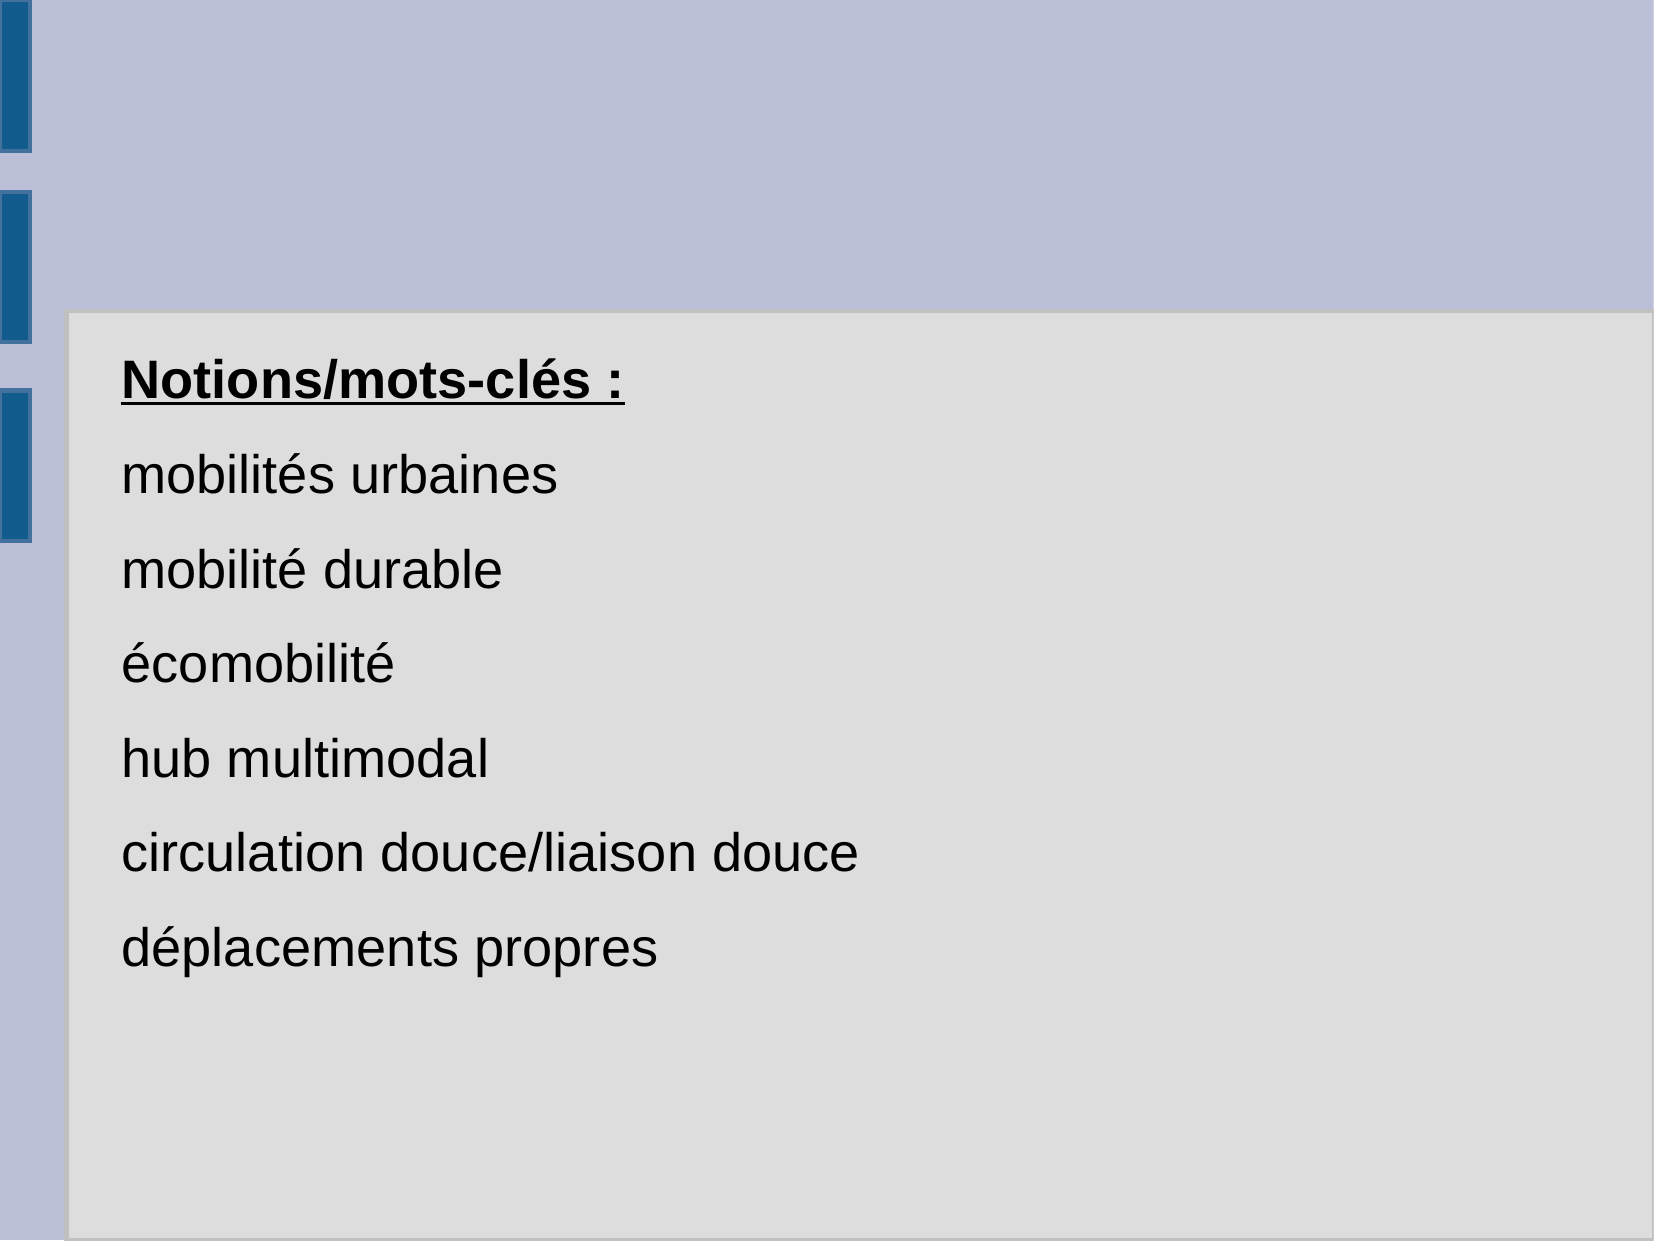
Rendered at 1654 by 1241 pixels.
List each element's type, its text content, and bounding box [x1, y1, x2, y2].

list Notions/mots-clés : mobilités urbaines mobilité durable écomobilité hub multimodal circulation douce/liaison douce déplacements propres [121, 344, 1534, 1127]
